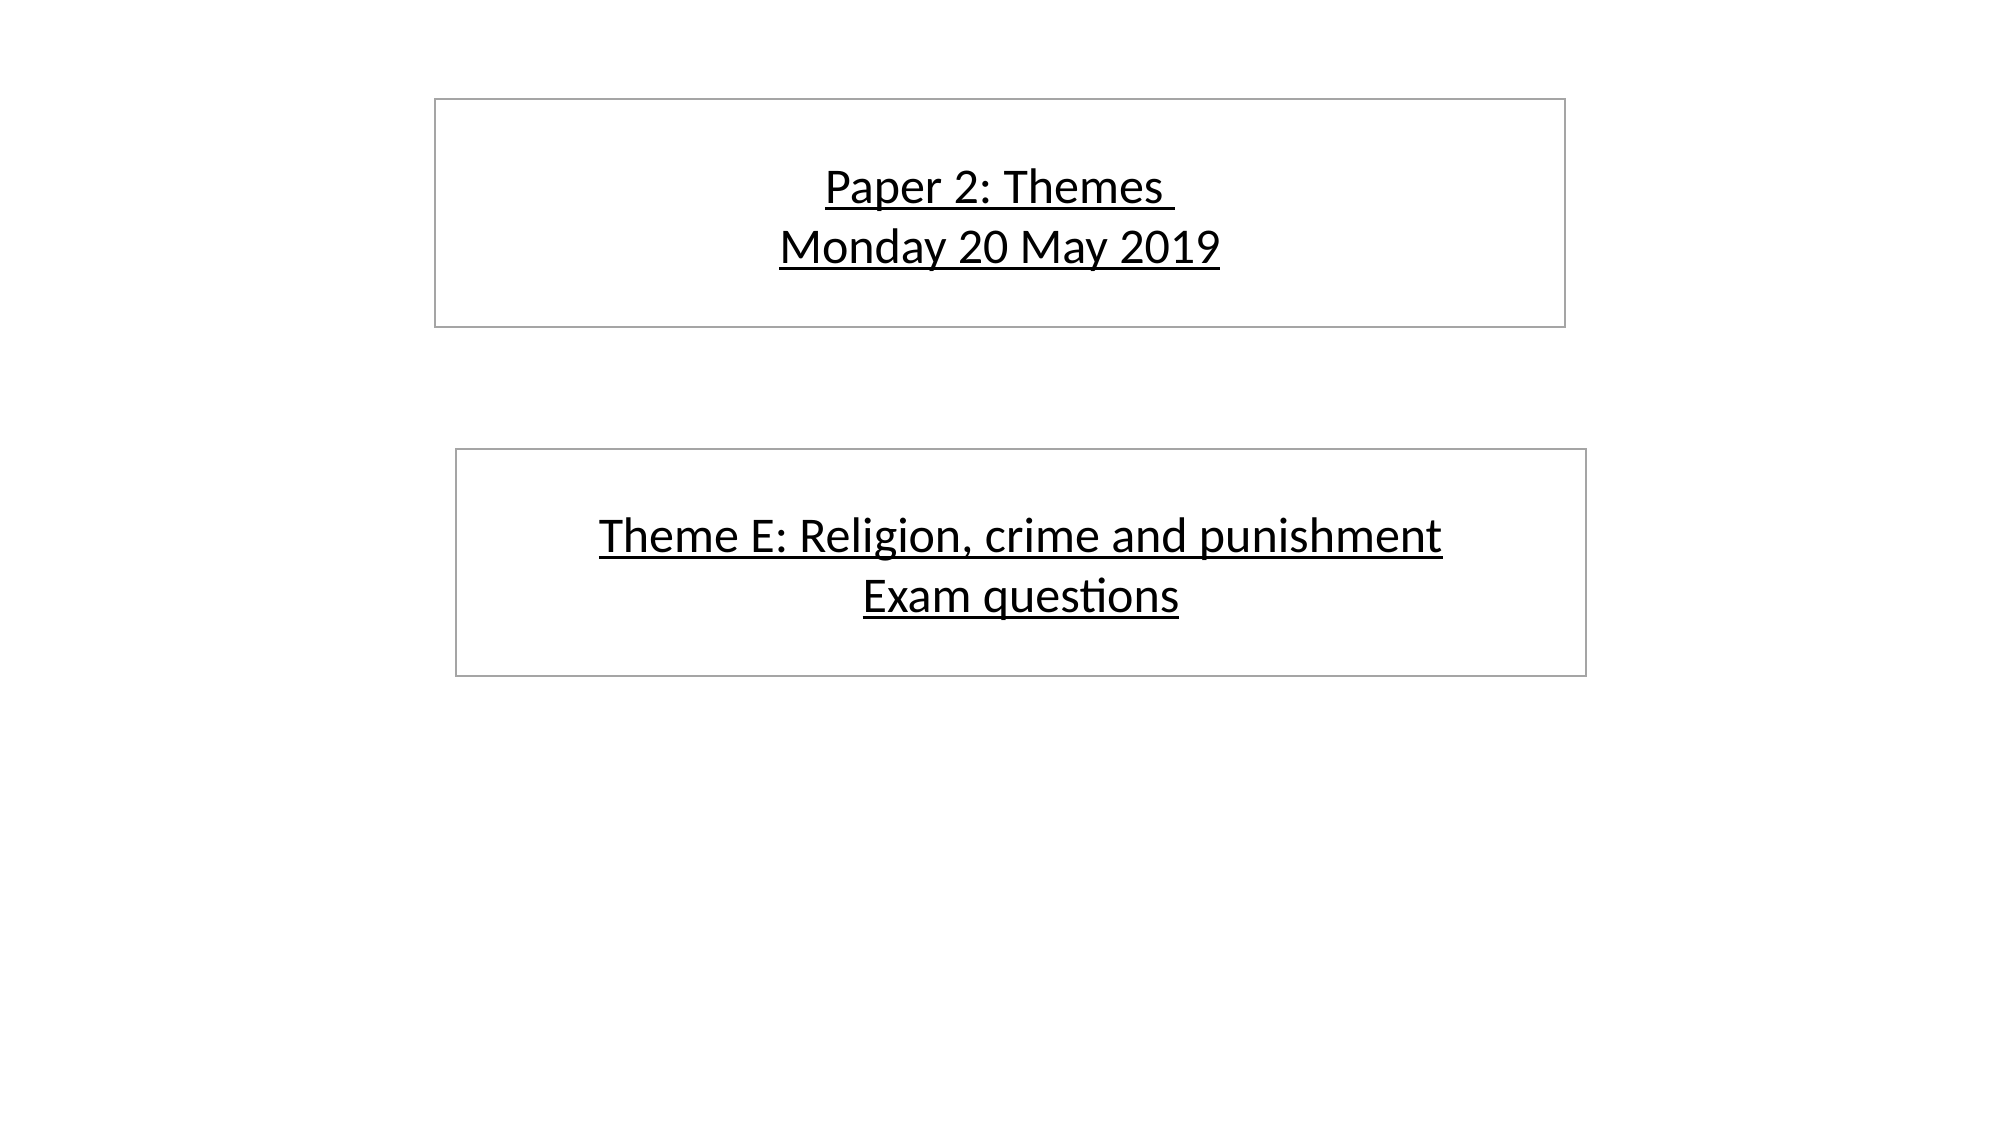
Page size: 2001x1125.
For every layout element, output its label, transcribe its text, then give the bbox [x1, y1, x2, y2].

text_box Paper 2: Themes Monday 20 May 2019 [435, 99, 1565, 327]
text_box Theme E: Religion, crime and punishment Exam questions [456, 449, 1586, 676]
